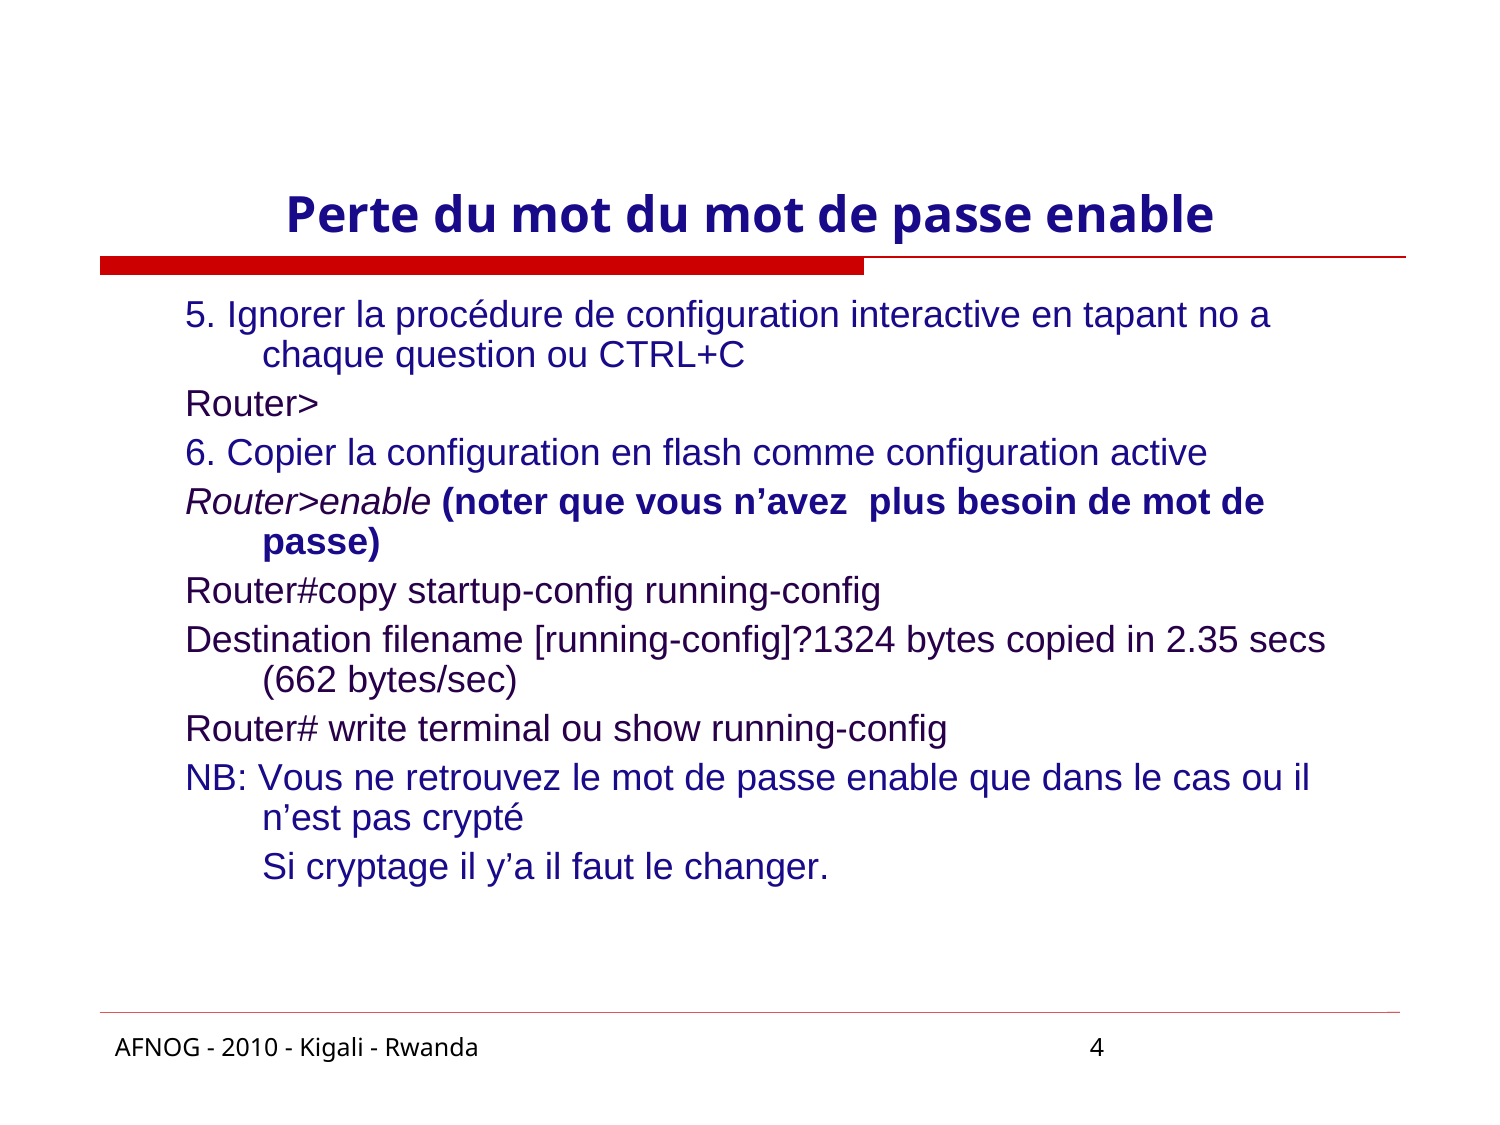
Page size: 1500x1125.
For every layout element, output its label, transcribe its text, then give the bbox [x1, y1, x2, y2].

list 5. Ignorer la procédure de configuration interactive en tapant no a chaque question ou CTRL+C Router> 6. Copier la configuration en flash comme configuration active Router>enable (noter que vous n’avez plus besoin de mot de passe) Router#copy startup-config running-config Destination filename [running-config]?1324 bytes copied in 2.35 secs (662 bytes/sec) Router# write terminal ou show running-config NB: Vous ne retrouvez le mot de passe enable que dans le cas ou il n’est pas crypté Si cryptage il y’a il faut le changer. [92, 287, 1406, 988]
text_box <numéro> [1074, 1024, 1400, 1103]
title Perte du mot du mot de passe enable [94, 50, 1407, 250]
text_box AFNOG - 2010 - Kigali - Rwanda [99, 1024, 638, 1103]
